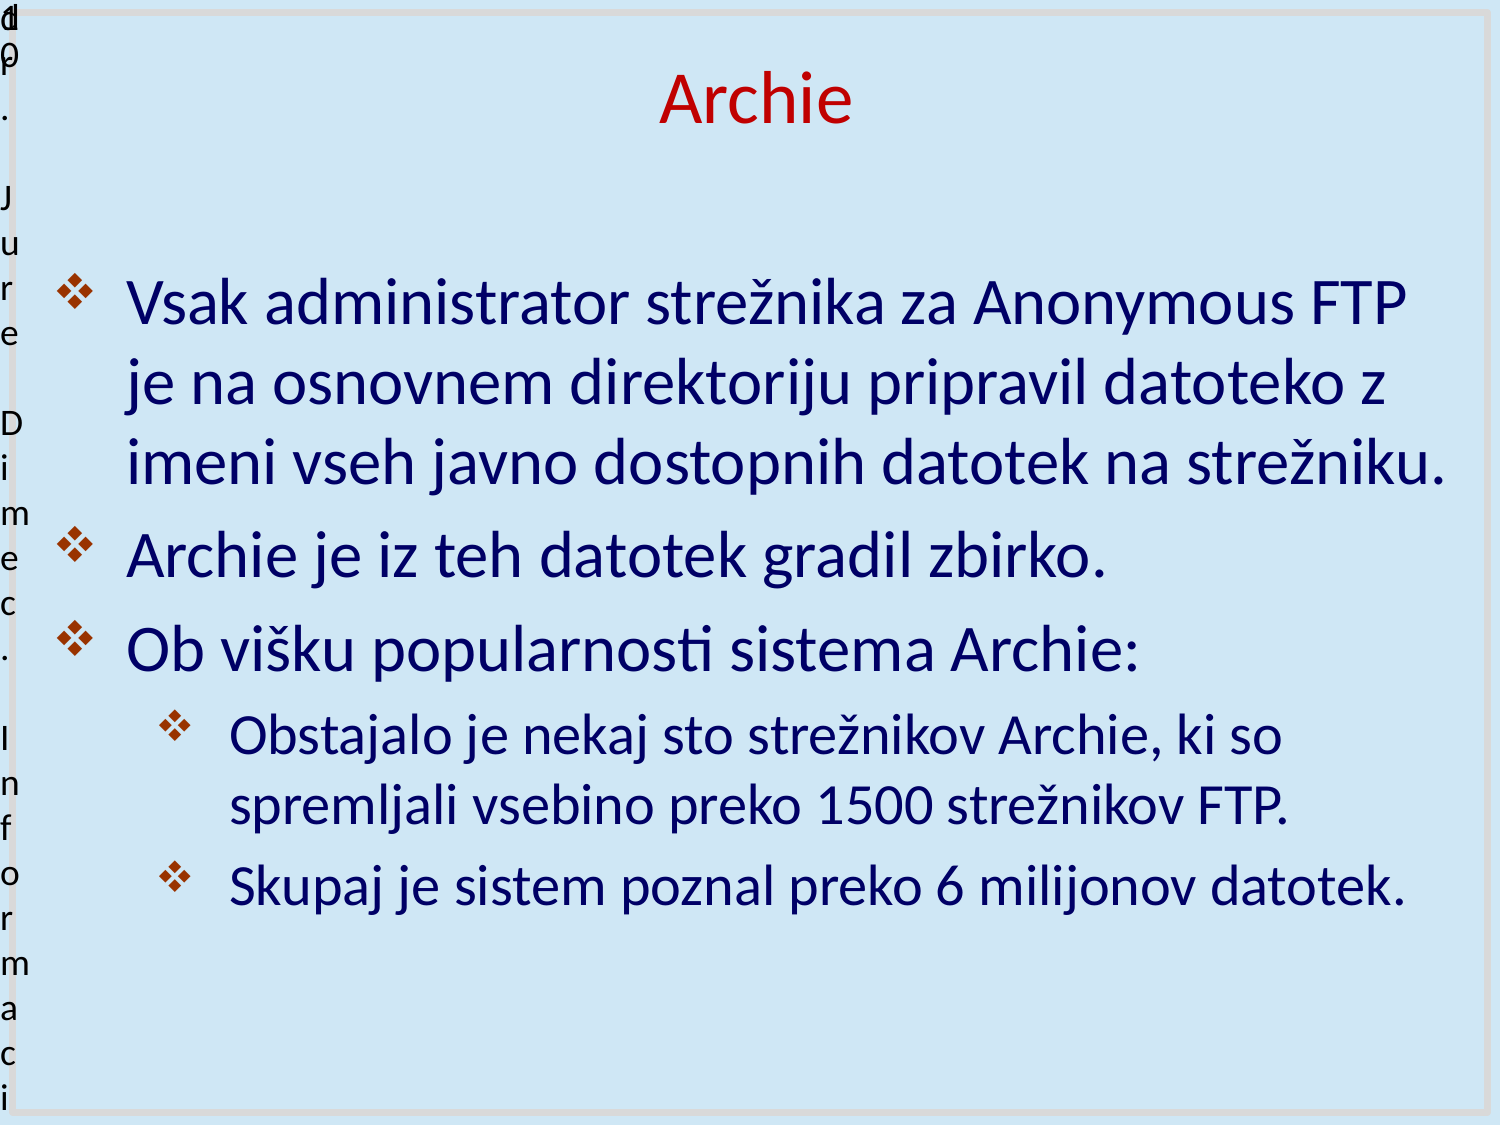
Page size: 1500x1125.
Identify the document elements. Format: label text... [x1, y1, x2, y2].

list Vsak administrator strežnika za Anonymous FTP je na osnovnem direktoriju pripravil datoteko z imeni vseh javno dostopnih datotek na strežniku. Archie je iz teh datotek gradil zbirko. Ob višku popularnosti sistema Archie: Obstajalo je nekaj sto strežnikov Archie, ki so spremljali vsebino preko 1500 strežnikov FTP. Skupaj je sistem poznal preko 6 milijonov datotek. [37, 249, 1475, 1050]
title Archie [37, 37, 1475, 150]
